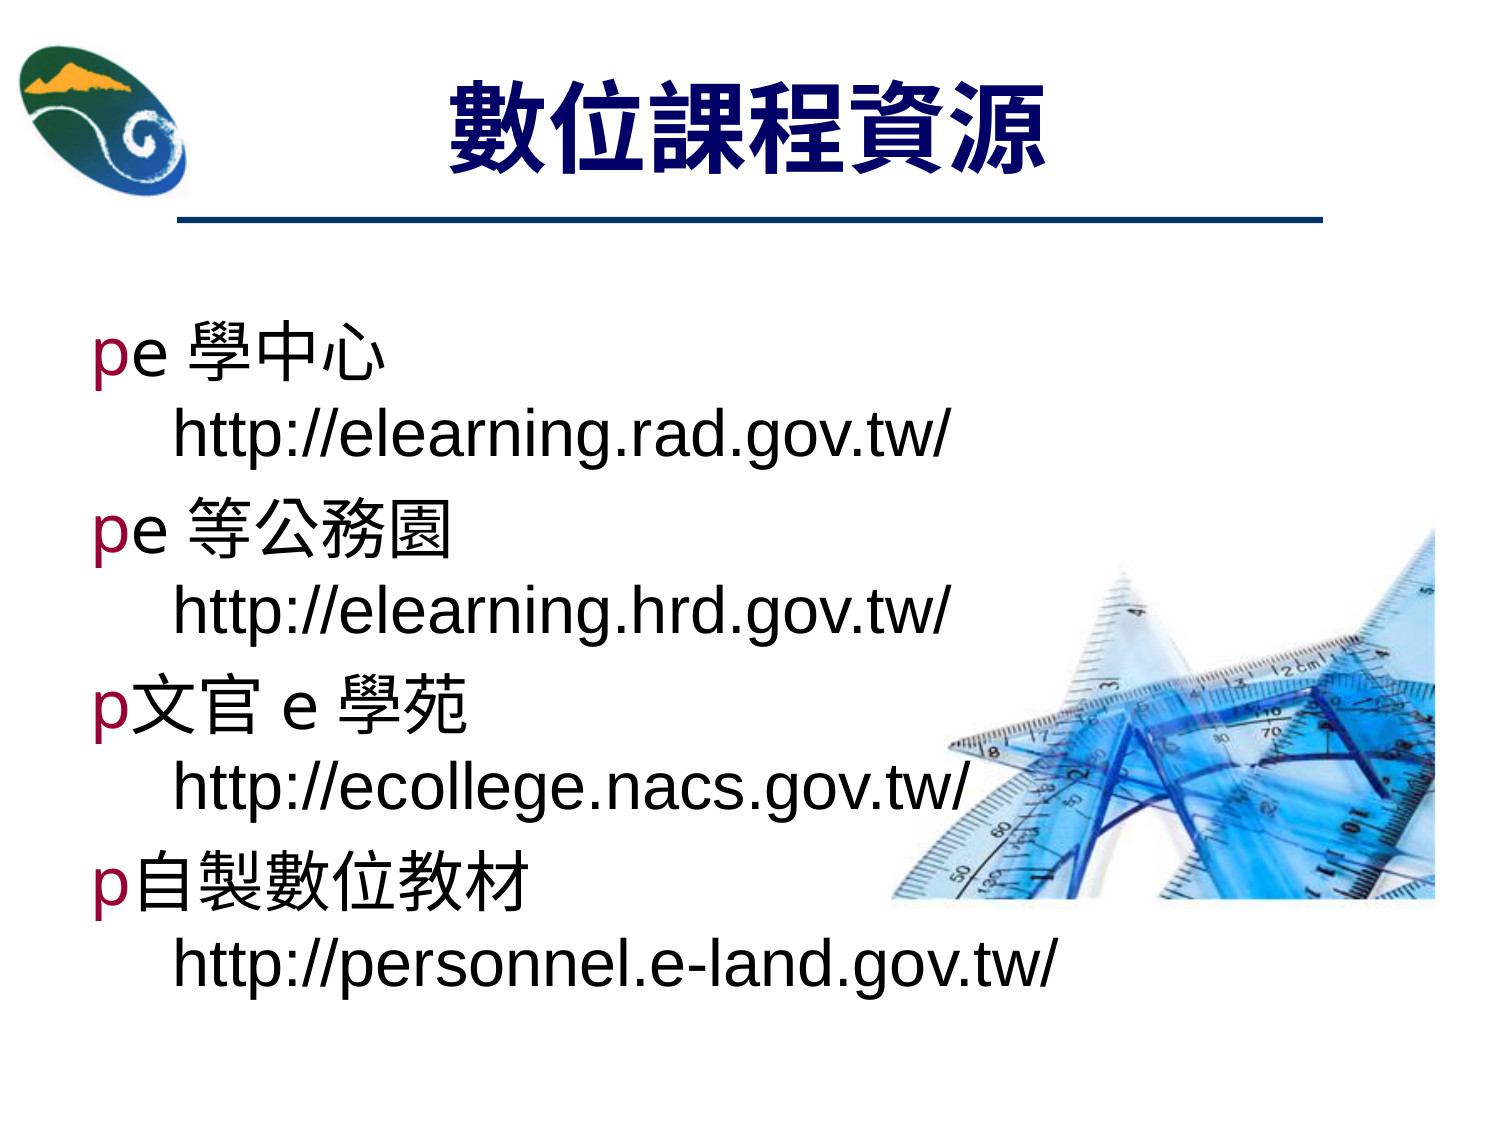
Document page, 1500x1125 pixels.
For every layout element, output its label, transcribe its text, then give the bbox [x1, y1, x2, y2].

picture [1425, 491, 1436, 909]
text_box 數位課程資源 [190, 55, 1385, 196]
text_box e學中心 http://elearning.rad.gov.tw/ e等公務園 http://elearning.hrd.gov.tw/ 文官e學苑 http://ecollege.nacs.gov.tw/ 自製數位教材 http://personnel.e-land.gov.tw/ [75, 303, 1425, 1101]
picture [17, 42, 190, 199]
